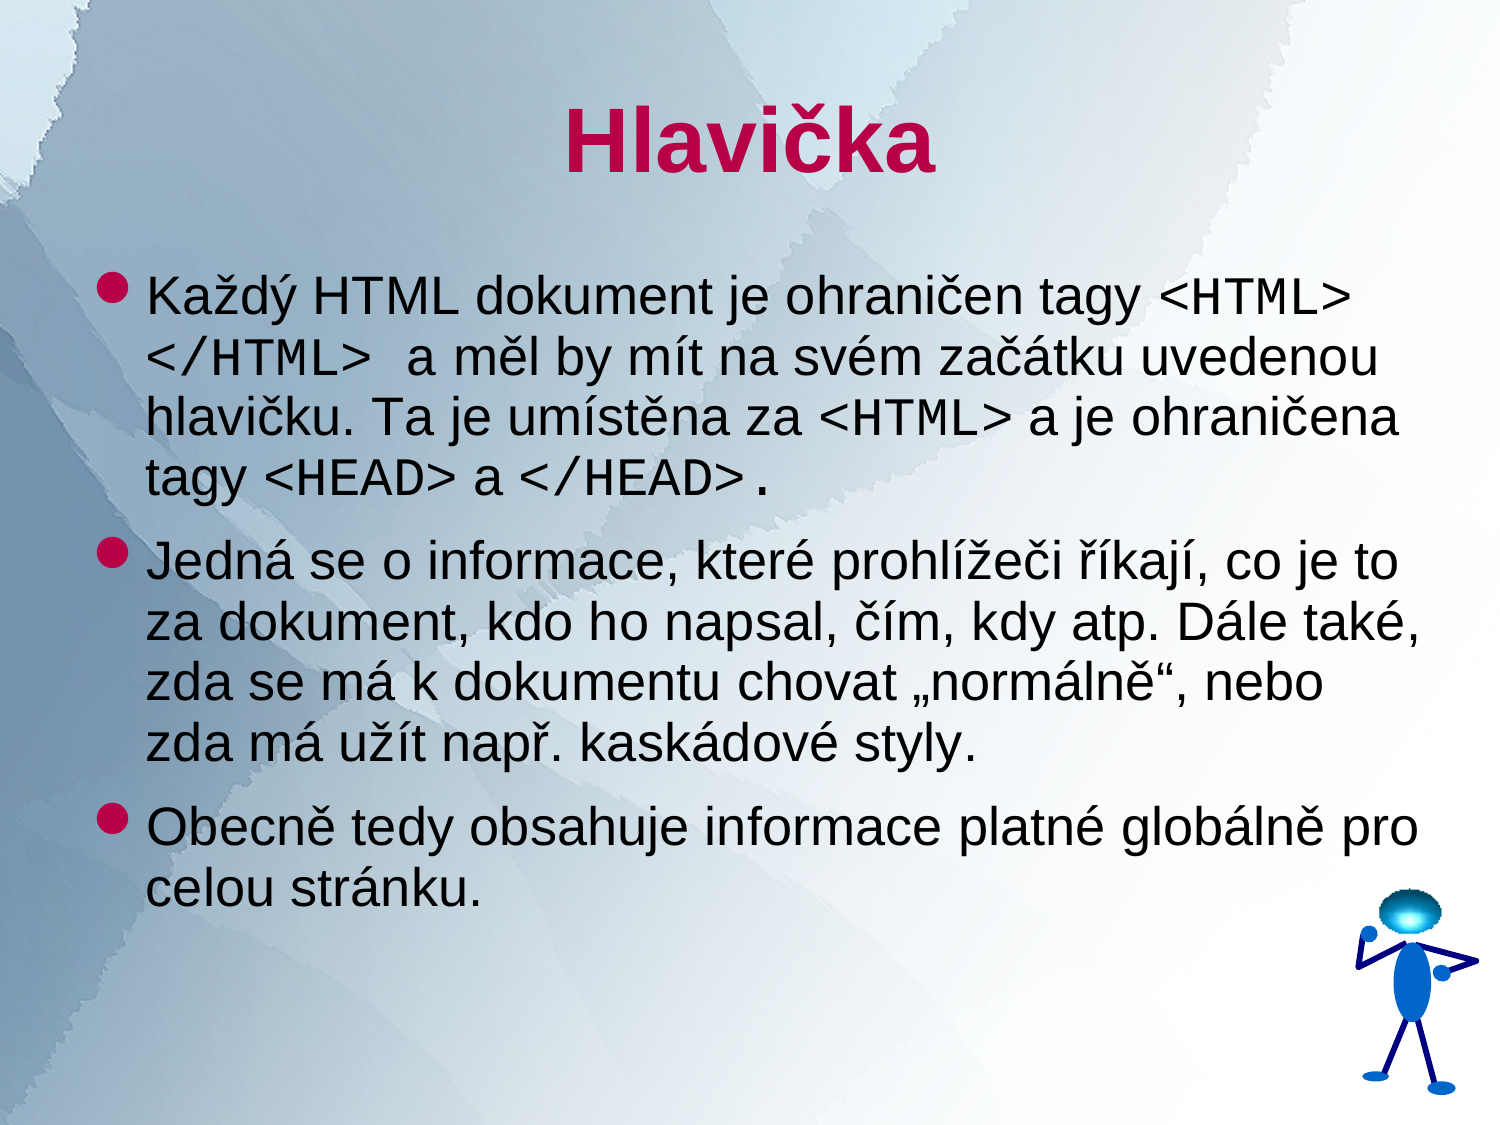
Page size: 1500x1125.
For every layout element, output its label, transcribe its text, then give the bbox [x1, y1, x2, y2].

text_box [1362, 1071, 1390, 1082]
text_box Hlavička [75, 44, 1426, 233]
text_box Každý HTML dokument je ohraničen tagy <HTML> </HTML> a měl by mít na svém začátku uvedenou hlavičku. Ta je umístěna za <HTML> a je ohraničena tagy <HEAD> a </HEAD>. Jedná se o informace, které prohlížeči říkají, co je to za dokument, kdo ho napsal, čím, kdy atp. Dále také, zda se má k dokumentu chovat „normálně“, nebo zda má užít např. kaskádové styly. Obecně tedy obsahuje informace platné globálně pro celou stránku. [75, 262, 1426, 991]
text_box [1427, 1081, 1456, 1096]
text_box [1432, 964, 1451, 982]
text_box [1360, 925, 1373, 943]
text_box [1393, 942, 1432, 1023]
picture [0, 0, 1500, 1125]
